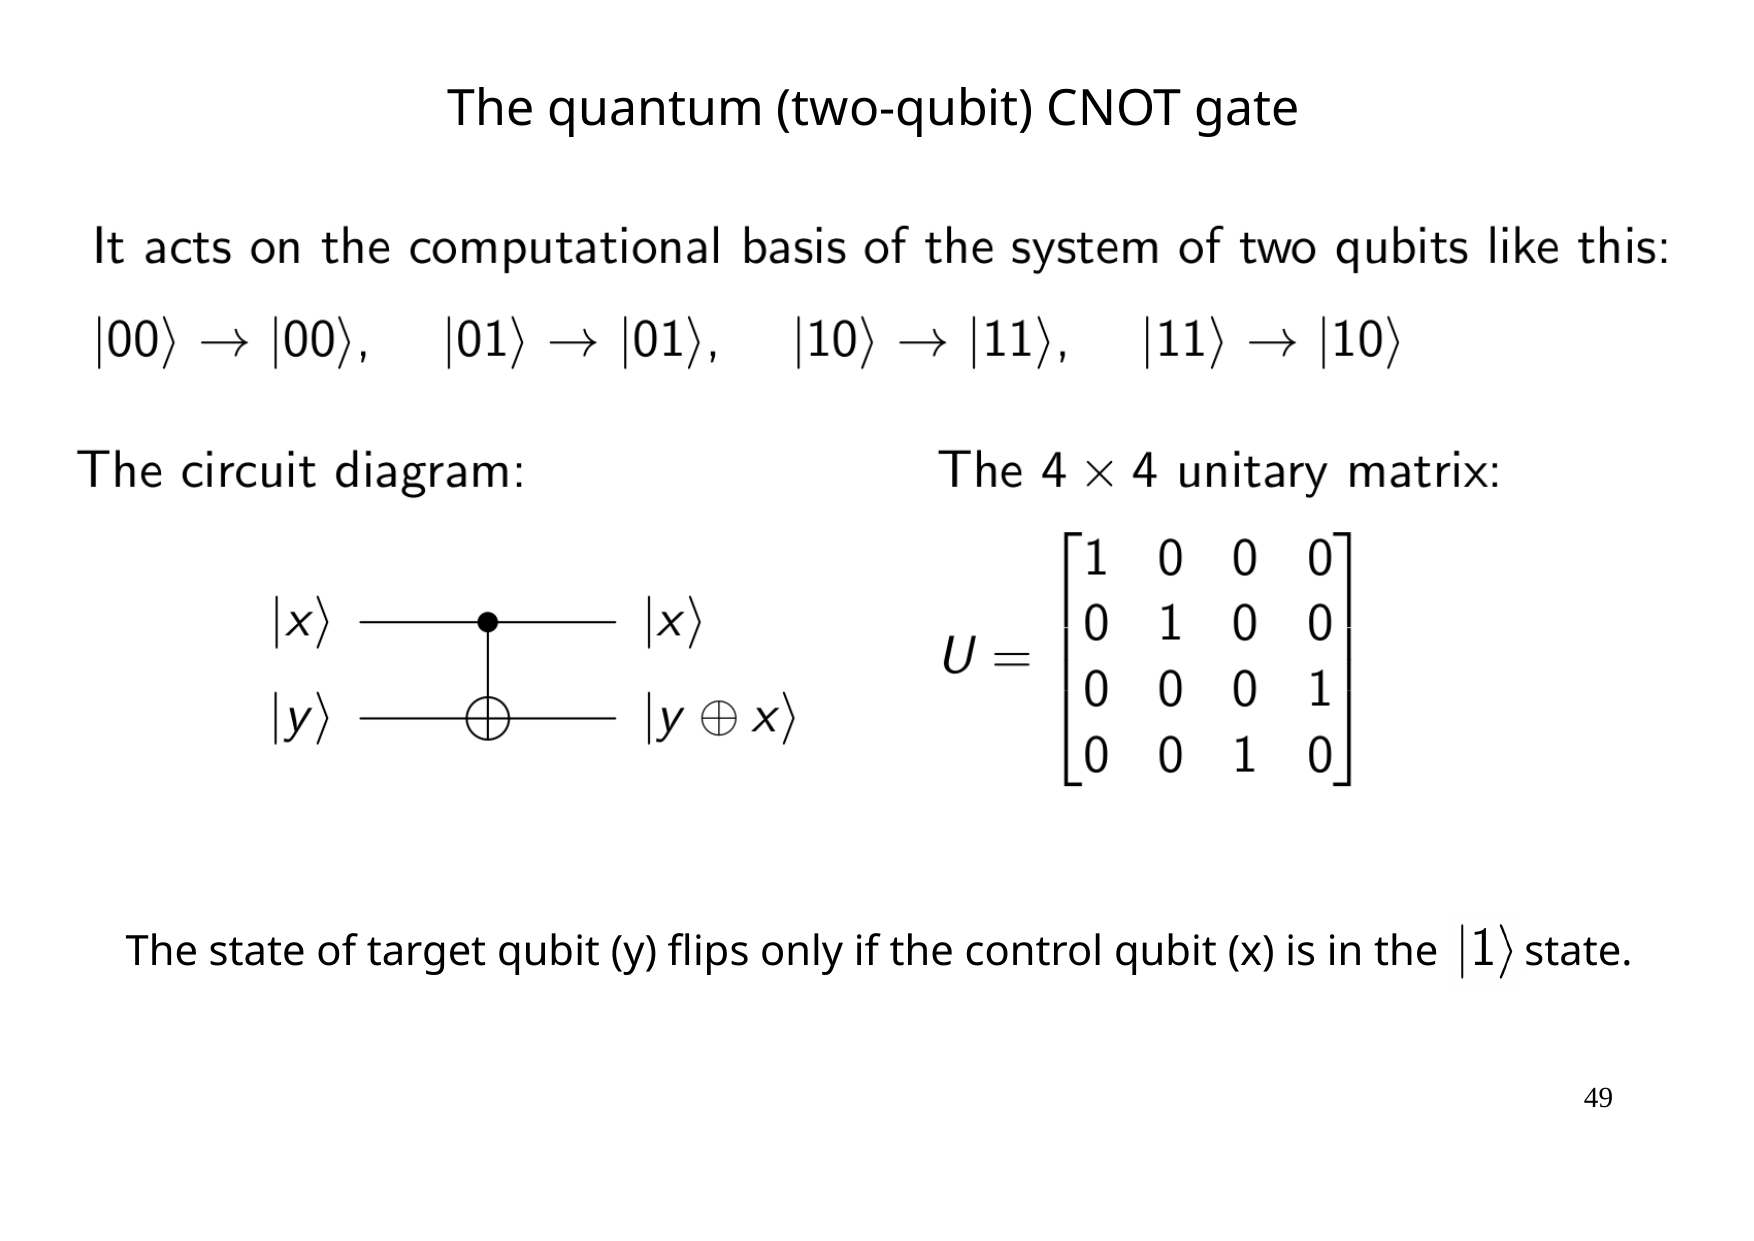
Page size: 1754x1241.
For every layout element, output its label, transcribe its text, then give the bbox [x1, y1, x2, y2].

picture [1446, 913, 1522, 989]
picture [62, 201, 1700, 817]
text_box The state of target qubit (y) flips only if the control qubit (x) is in the state. [110, 913, 1446, 983]
text_box The state of target qubit (y) flips only if the control qubit (x) is in the state. [1522, 913, 1664, 983]
text_box The quantum (two-qubit) CNOT gate [432, 64, 1322, 145]
